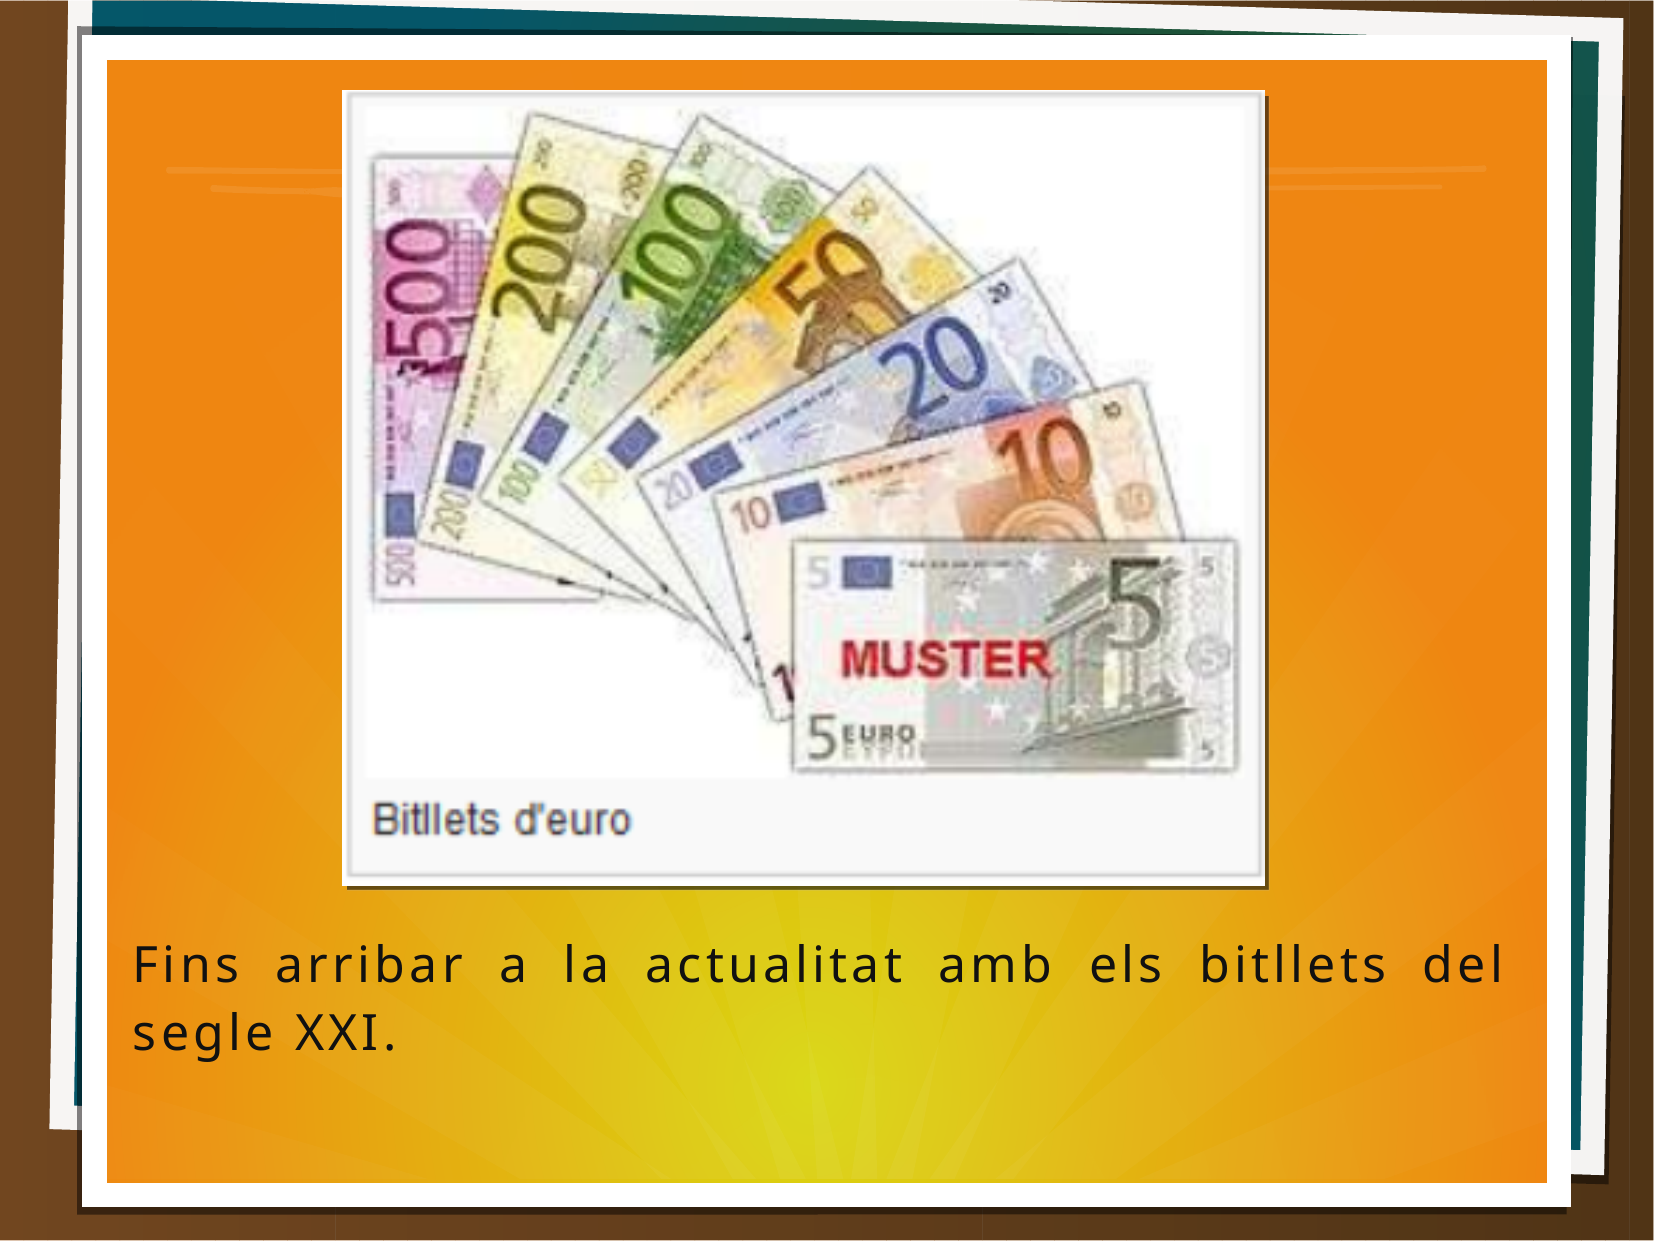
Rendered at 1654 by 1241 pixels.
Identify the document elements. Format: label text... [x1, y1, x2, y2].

picture [342, 90, 1265, 886]
text_box Fins arribar a la actualitat amb els bitllets del segle XXI. [118, 921, 1524, 1123]
